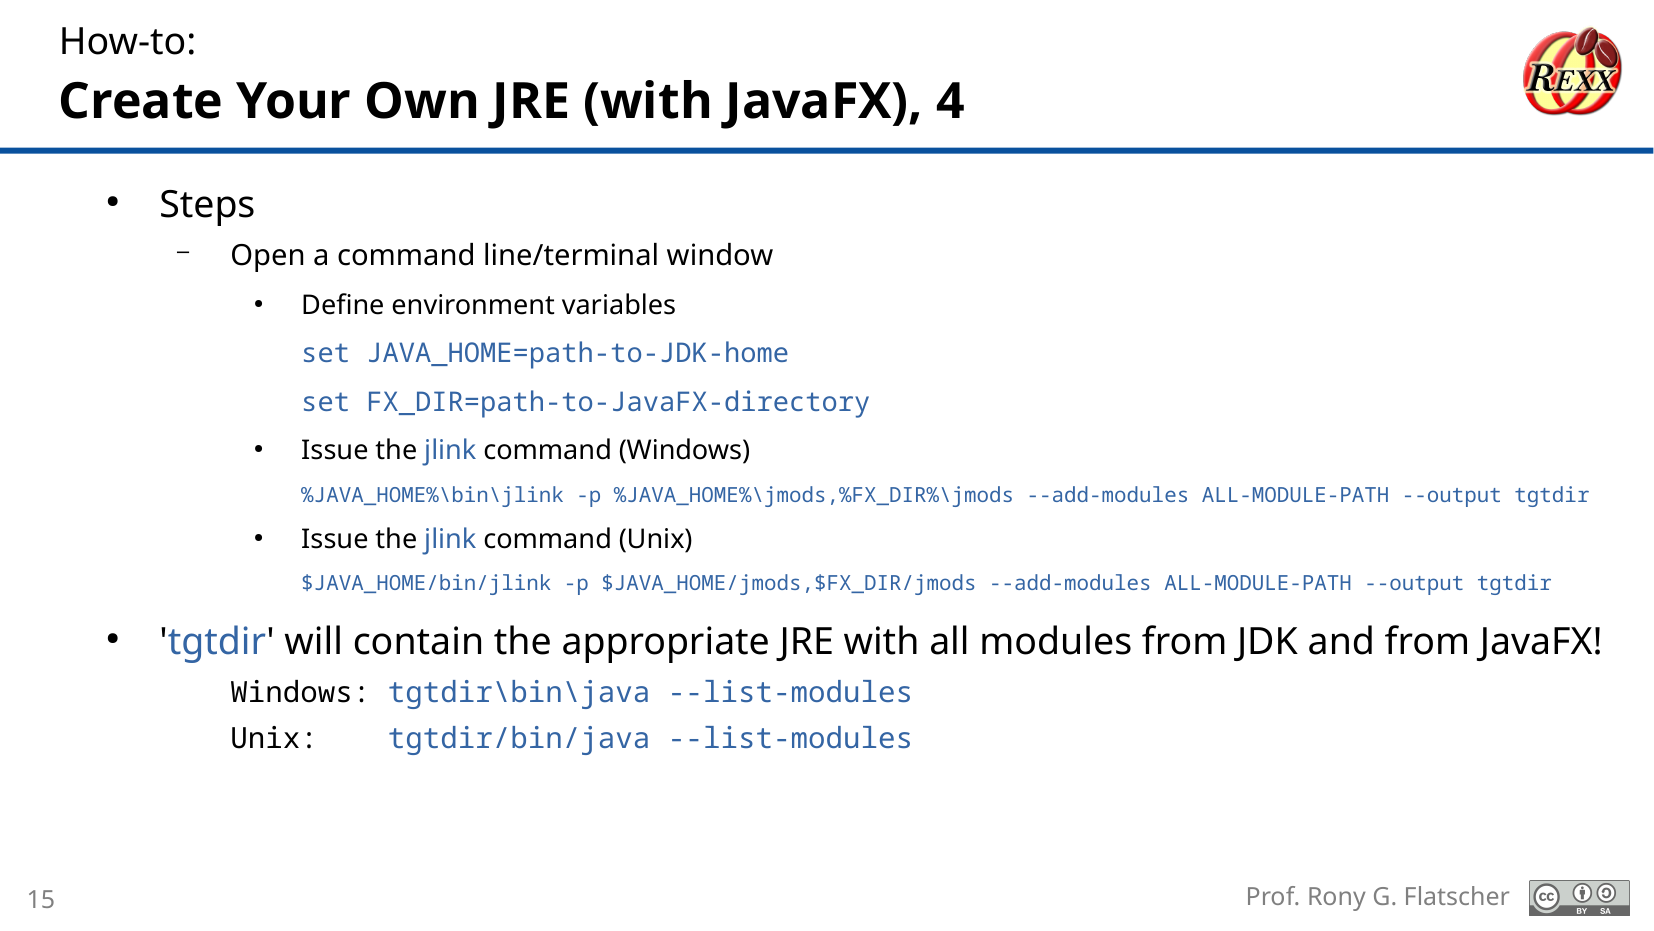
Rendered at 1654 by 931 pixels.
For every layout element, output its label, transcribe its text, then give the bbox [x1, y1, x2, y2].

list Steps Open a command line/terminal window Define environment variables set JAVA_HOME=path-to-JDK-home set FX_DIR=path-to-JavaFX-directory Issue the jlink command (Windows) %JAVA_HOME%\bin\jlink -p %JAVA_HOME%\jmods,%FX_DIR%\jmods --add-modules ALL-MODULE-PATH --output tgtdir Issue the jlink command (Unix) $JAVA_HOME/bin/jlink -p $JAVA_HOME/jmods,$FX_DIR/jmods --add-modules ALL-MODULE-PATH --output tgtdir 'tgtdir' will contain the appropriate JRE with all modules from JDK and from JavaFX! Windows: tgtdir\bin\java --list-modules Unix: tgtdir/bin/java --list-modules [88, 177, 1654, 857]
title How-to: Create Your Own JRE (with JavaFX), 4 [0, 0, 1625, 148]
